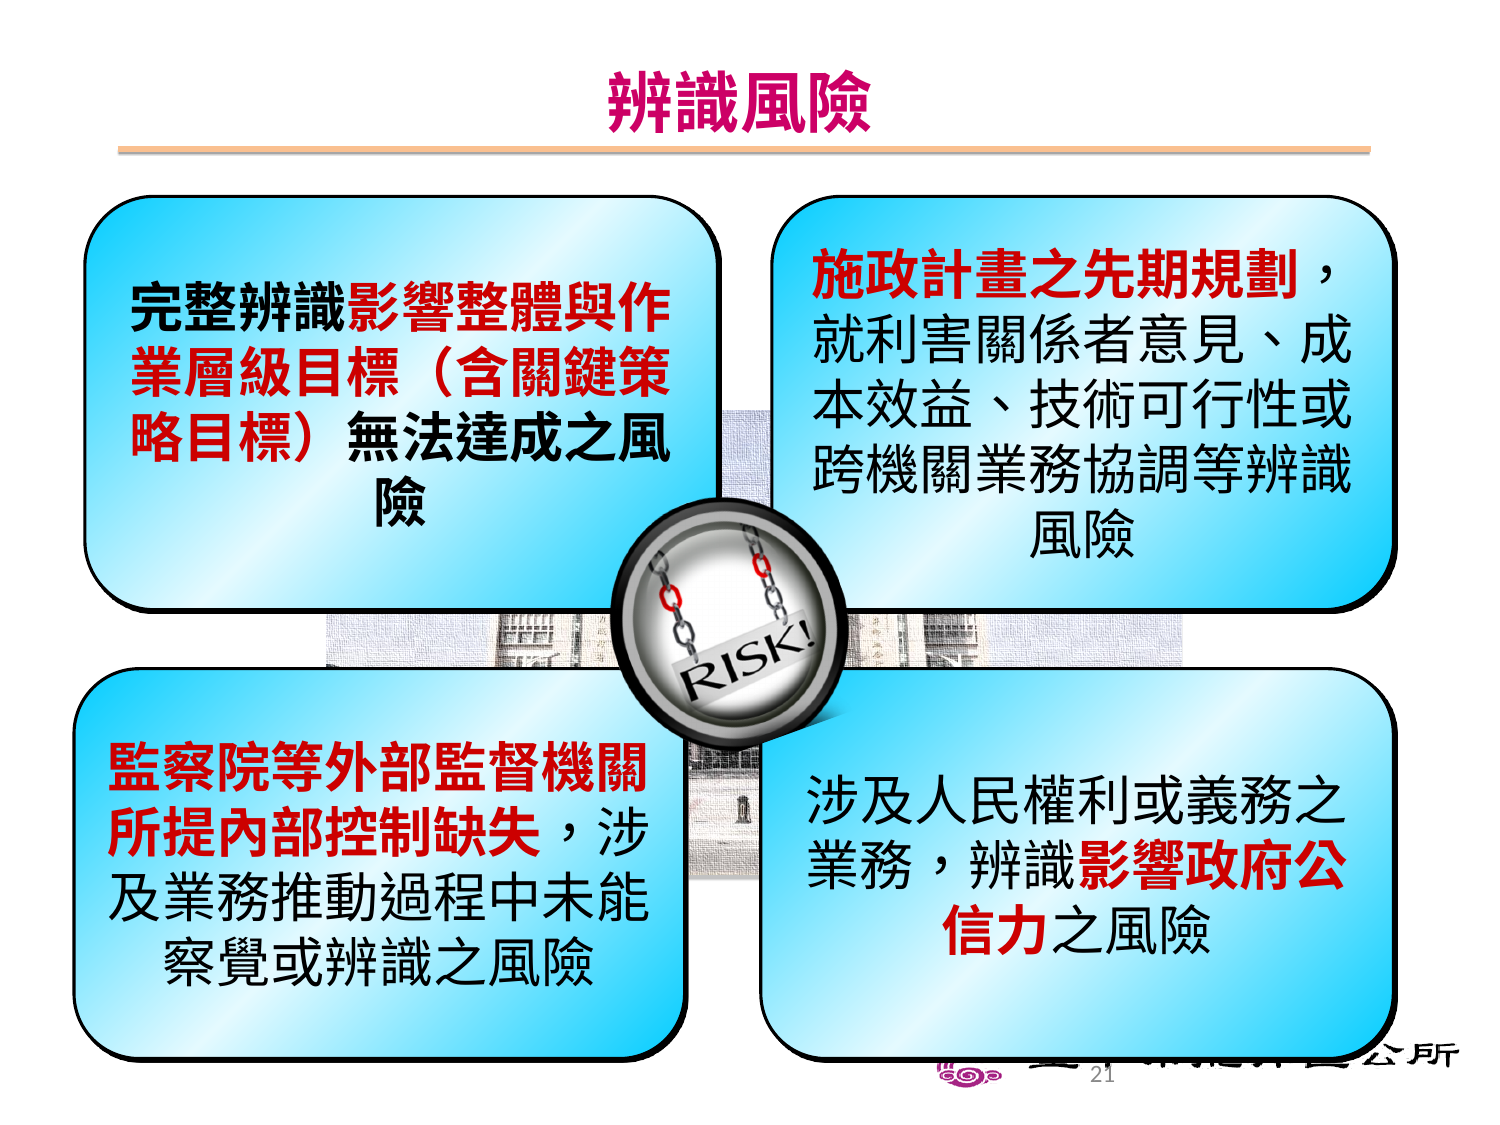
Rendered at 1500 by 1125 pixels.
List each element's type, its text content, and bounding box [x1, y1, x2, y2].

text_box 監察院等外部監督機關所提內部控制缺失，涉及業務推動過程中未能察覺或辨識之風險 [73, 668, 685, 1059]
picture [520, 422, 969, 799]
text_box 完整辨識影響整體與作業層級目標（含關鍵策略目標）無法達成之風險 [84, 196, 718, 610]
text_box 施政計畫之先期規劃，就利害關係者意見、成本效益、技術可行性或跨機關業務協調等辨識風險 [771, 196, 1394, 610]
text_box 21 [1074, 1042, 1426, 1103]
text_box 涉及人民權利或義務之業務，辨識影響政府公信力之風險 [760, 668, 1394, 1059]
text_box 辨識風險 [65, 7, 1415, 194]
